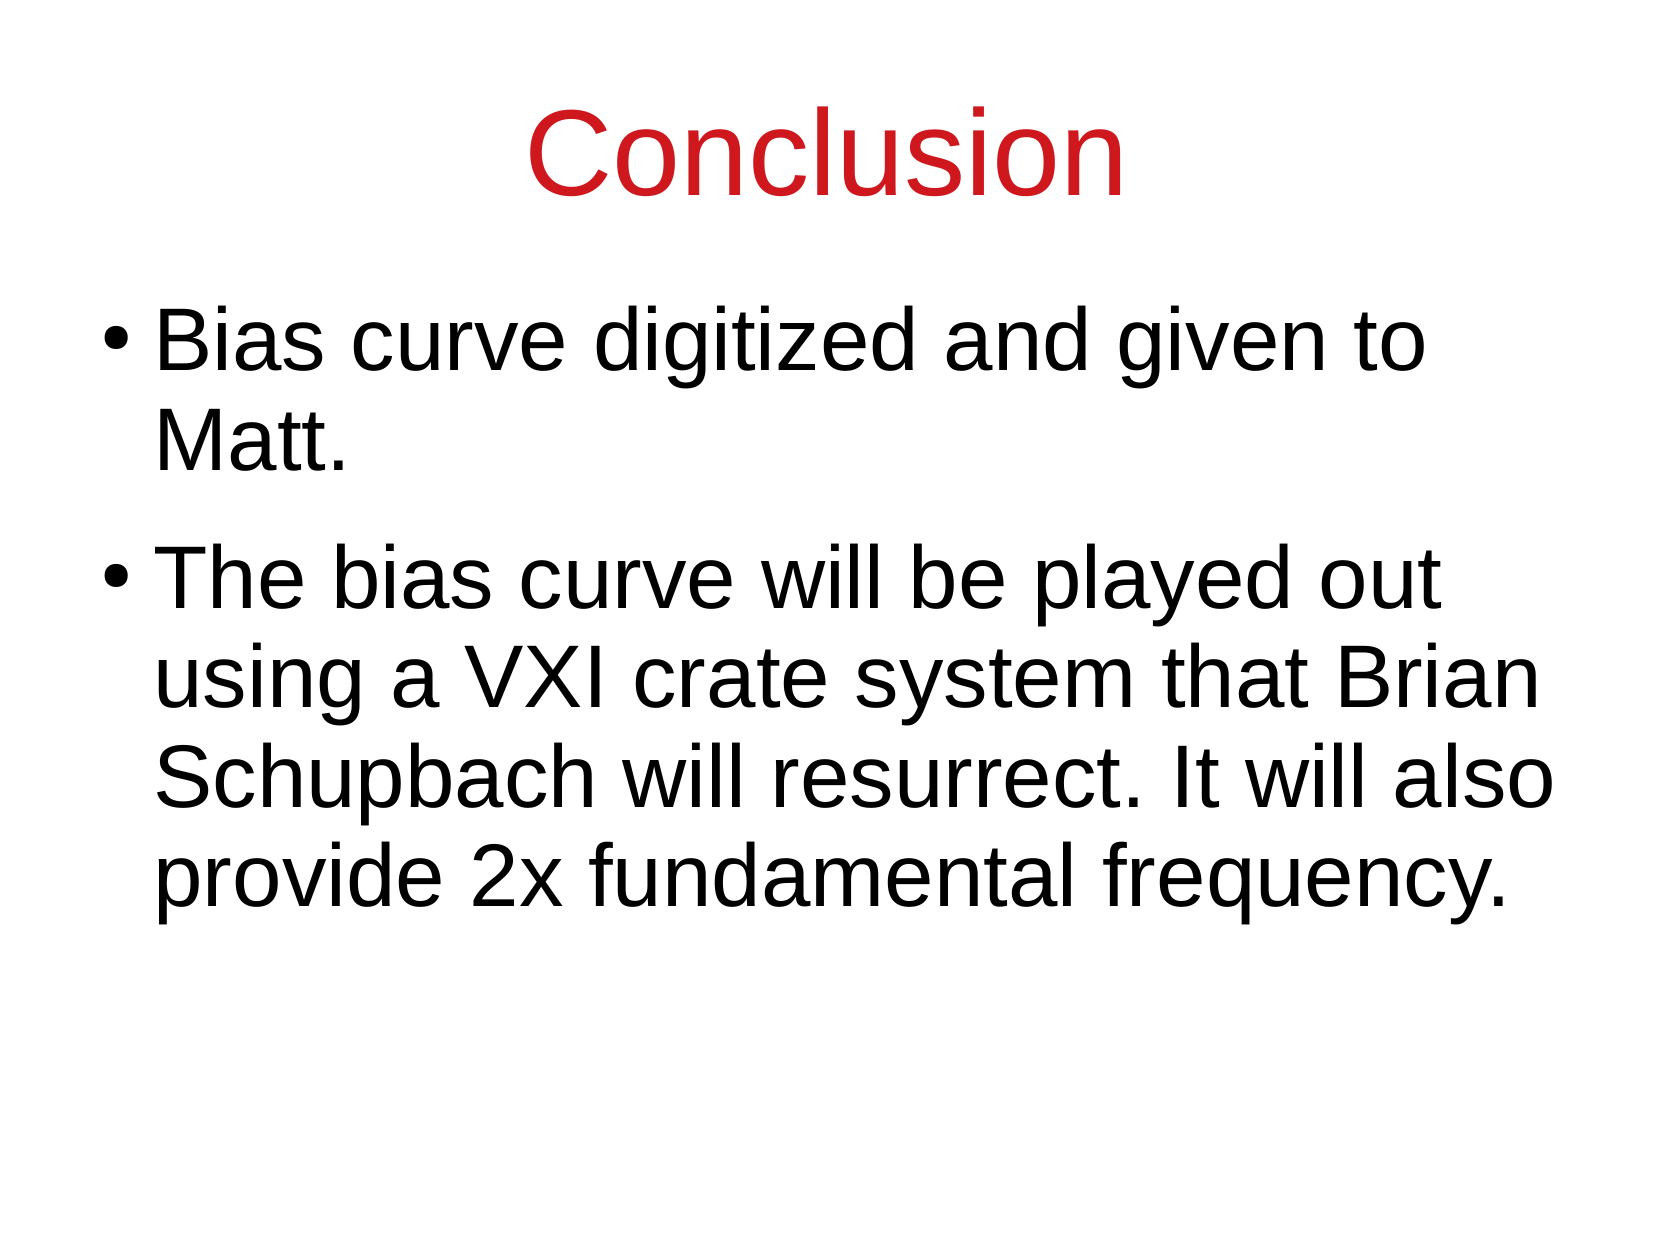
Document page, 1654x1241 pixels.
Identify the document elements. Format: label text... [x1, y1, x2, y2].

title Conclusion [82, 49, 1571, 257]
list Bias curve digitized and given to Matt. The bias curve will be played out using a VXI crate system that Brian Schupbach will resurrect. It will also provide 2x fundamental frequency. [82, 290, 1571, 1010]
